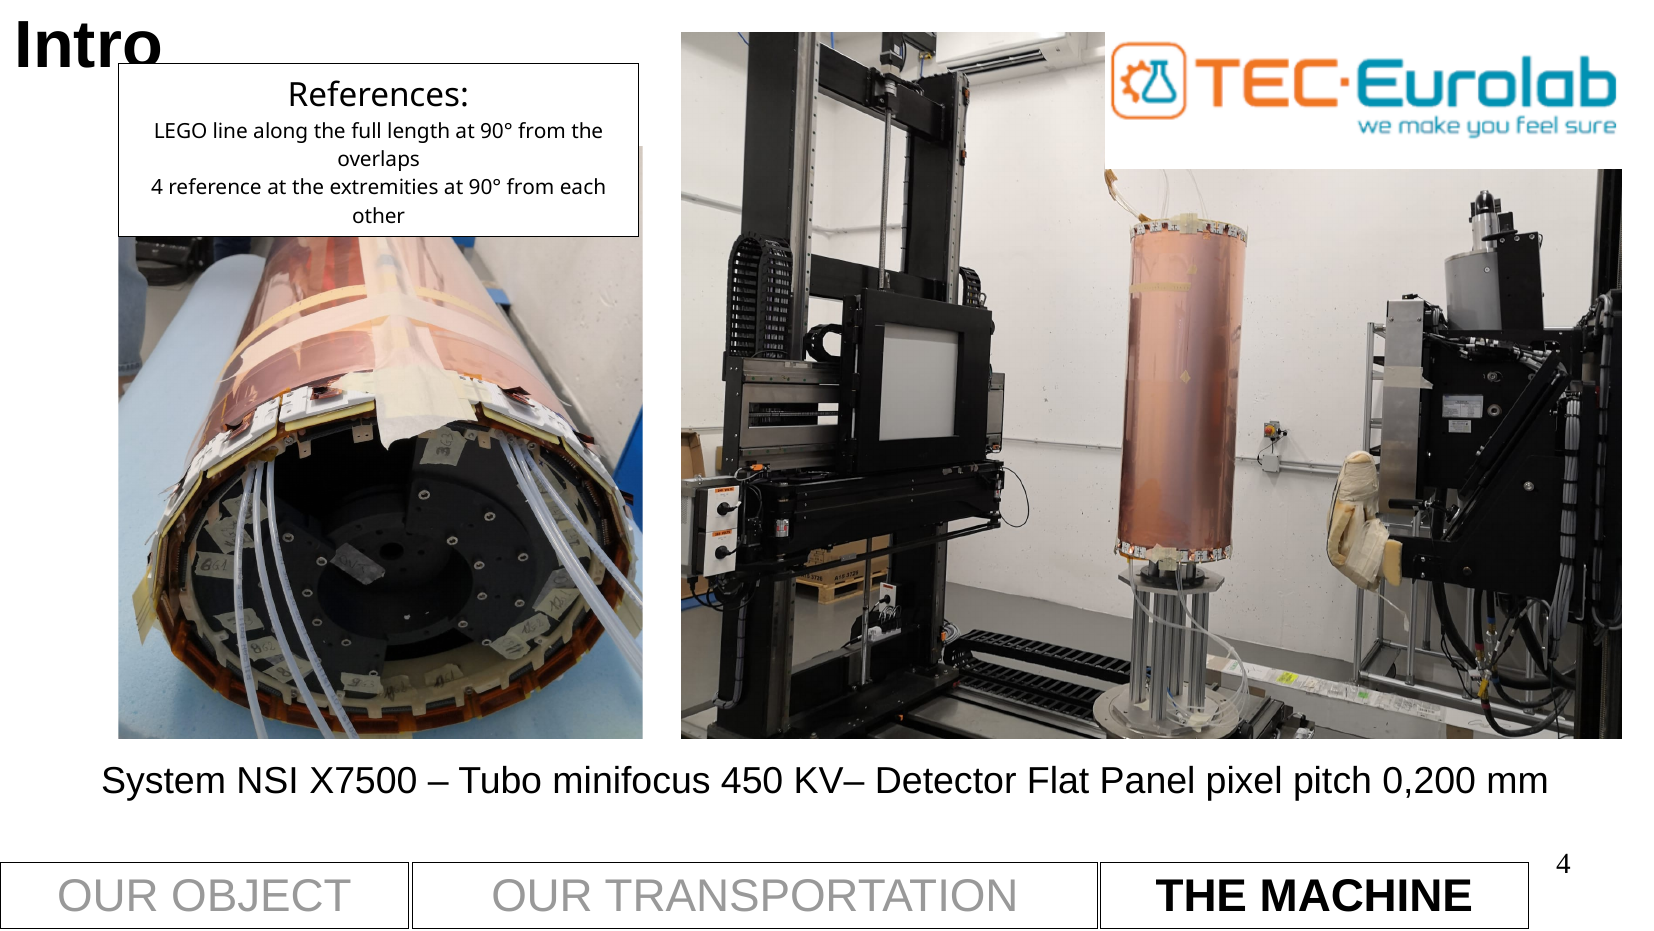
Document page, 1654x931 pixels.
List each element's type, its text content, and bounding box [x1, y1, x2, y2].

text_box OUR TRANSPORTATION [412, 862, 1098, 929]
text_box THE MACHINE [1100, 862, 1529, 929]
text_box References: LEGO line along the full length at 90° from the overlaps 4 reference at the extremities at 90° from each other [118, 93, 639, 207]
text_box System NSI X7500 – Tubo minifocus 450 KV– Detector Flat Panel pixel pitch 0,200 mm [17, 752, 1633, 851]
text_box Intro [0, 0, 409, 90]
picture [118, 146, 643, 739]
picture [681, 16, 1636, 739]
text_box OUR OBJECT [0, 862, 409, 929]
